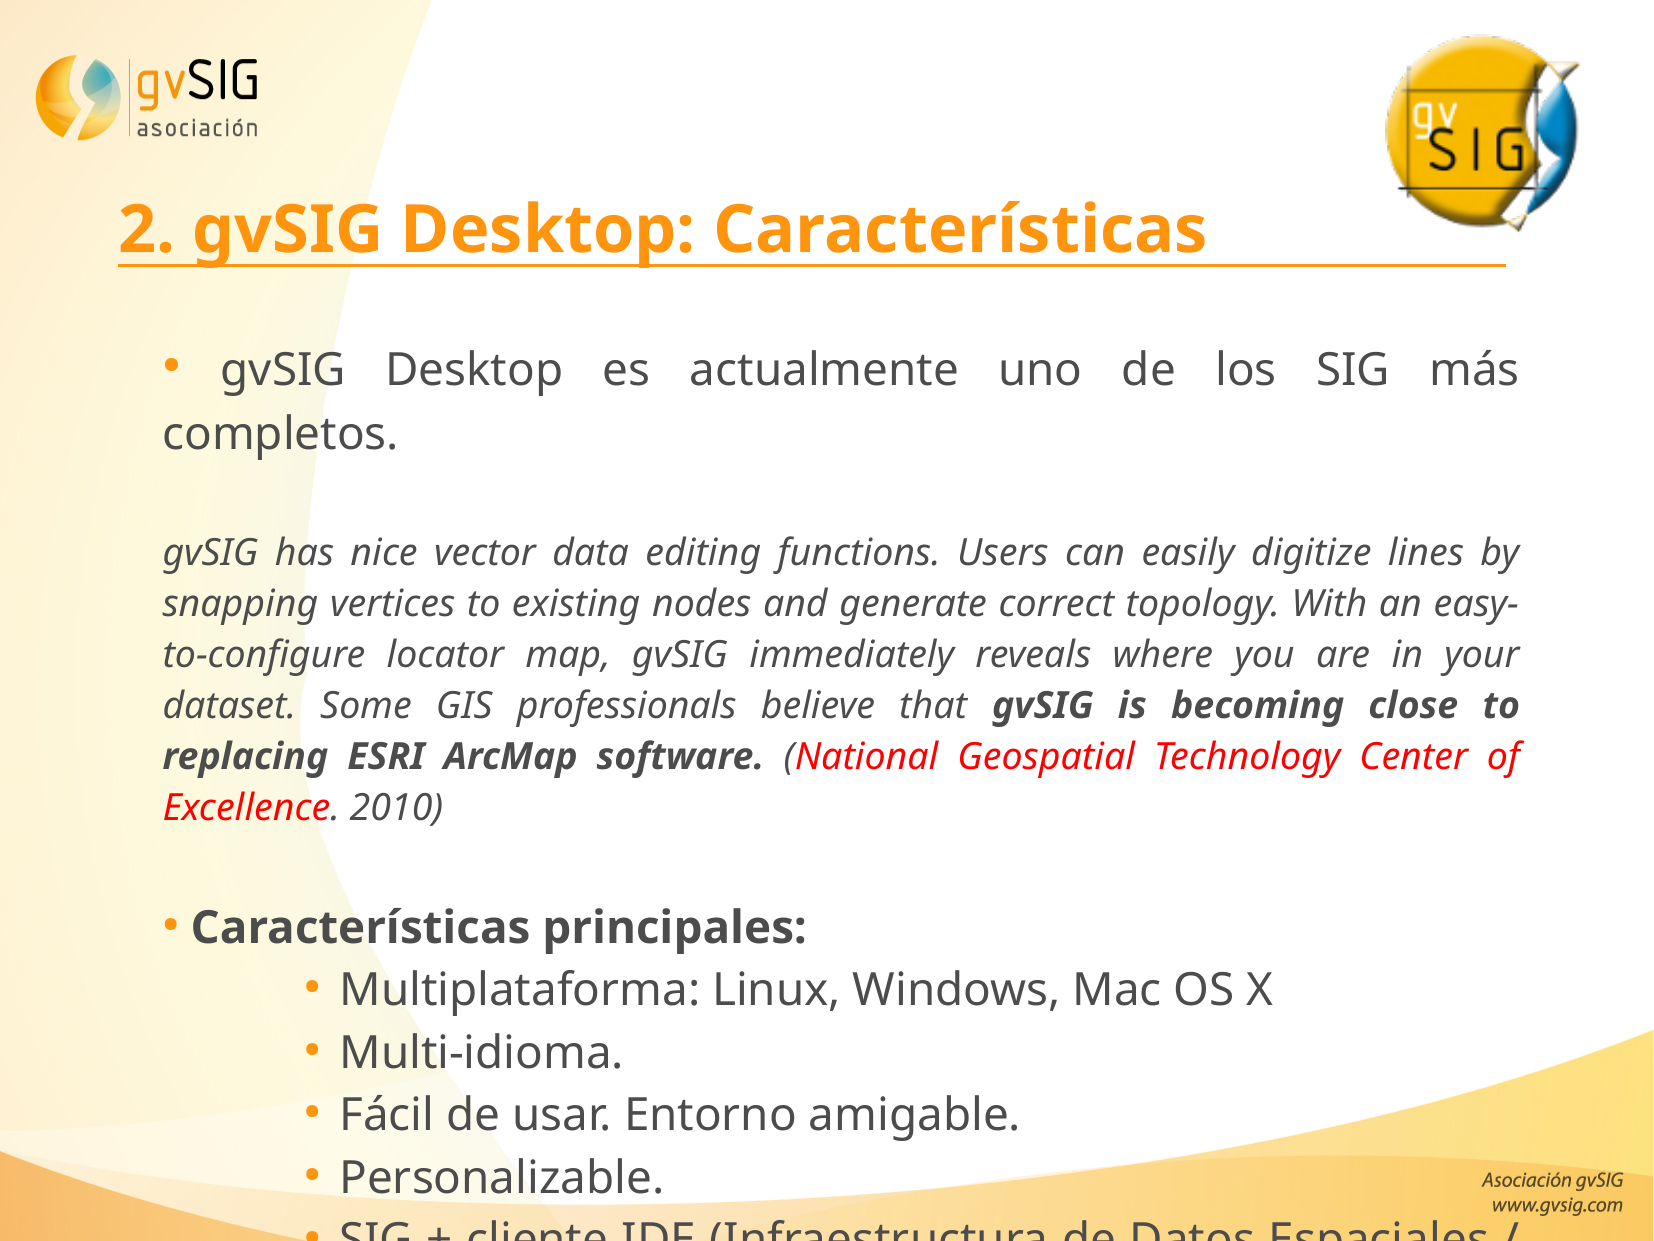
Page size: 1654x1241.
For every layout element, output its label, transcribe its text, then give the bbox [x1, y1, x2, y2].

picture [1448, 1233, 1460, 1240]
title 2. gvSIG Desktop: Características [118, 177, 1607, 276]
picture [1069, 1233, 1082, 1241]
picture [545, 1233, 558, 1241]
picture [646, 1226, 663, 1241]
picture [1138, 1226, 1155, 1241]
picture [747, 1233, 760, 1241]
picture [0, 0, 1654, 1241]
picture [519, 1233, 531, 1240]
text_box gvSIG Desktop es actualmente uno de los SIG más completos. gvSIG has nice vector data editing functions. Users can easily digitize lines by snapping vertices to existing nodes and generate correct topology. With an easy-to-configure locator map, gvSIG immediately reveals where you are in your dataset. Some GIS professionals believe that gvSIG is becoming close to replacing ESRI ArcMap software. (National Geospatial Technology Center of Excellence. 2010) Características principales: Multiplataforma: Linux, Windows, Mac OS X Multi-idioma. Fácil de usar. Entorno amigable. Personalizable. SIG + cliente IDE (Infraestructura de Datos Espaciales / estándares OGC). [147, 324, 1536, 1192]
picture [833, 1233, 845, 1240]
picture [589, 1233, 601, 1240]
picture [1212, 1233, 1226, 1241]
picture [1324, 1233, 1337, 1241]
picture [1097, 1233, 1109, 1240]
